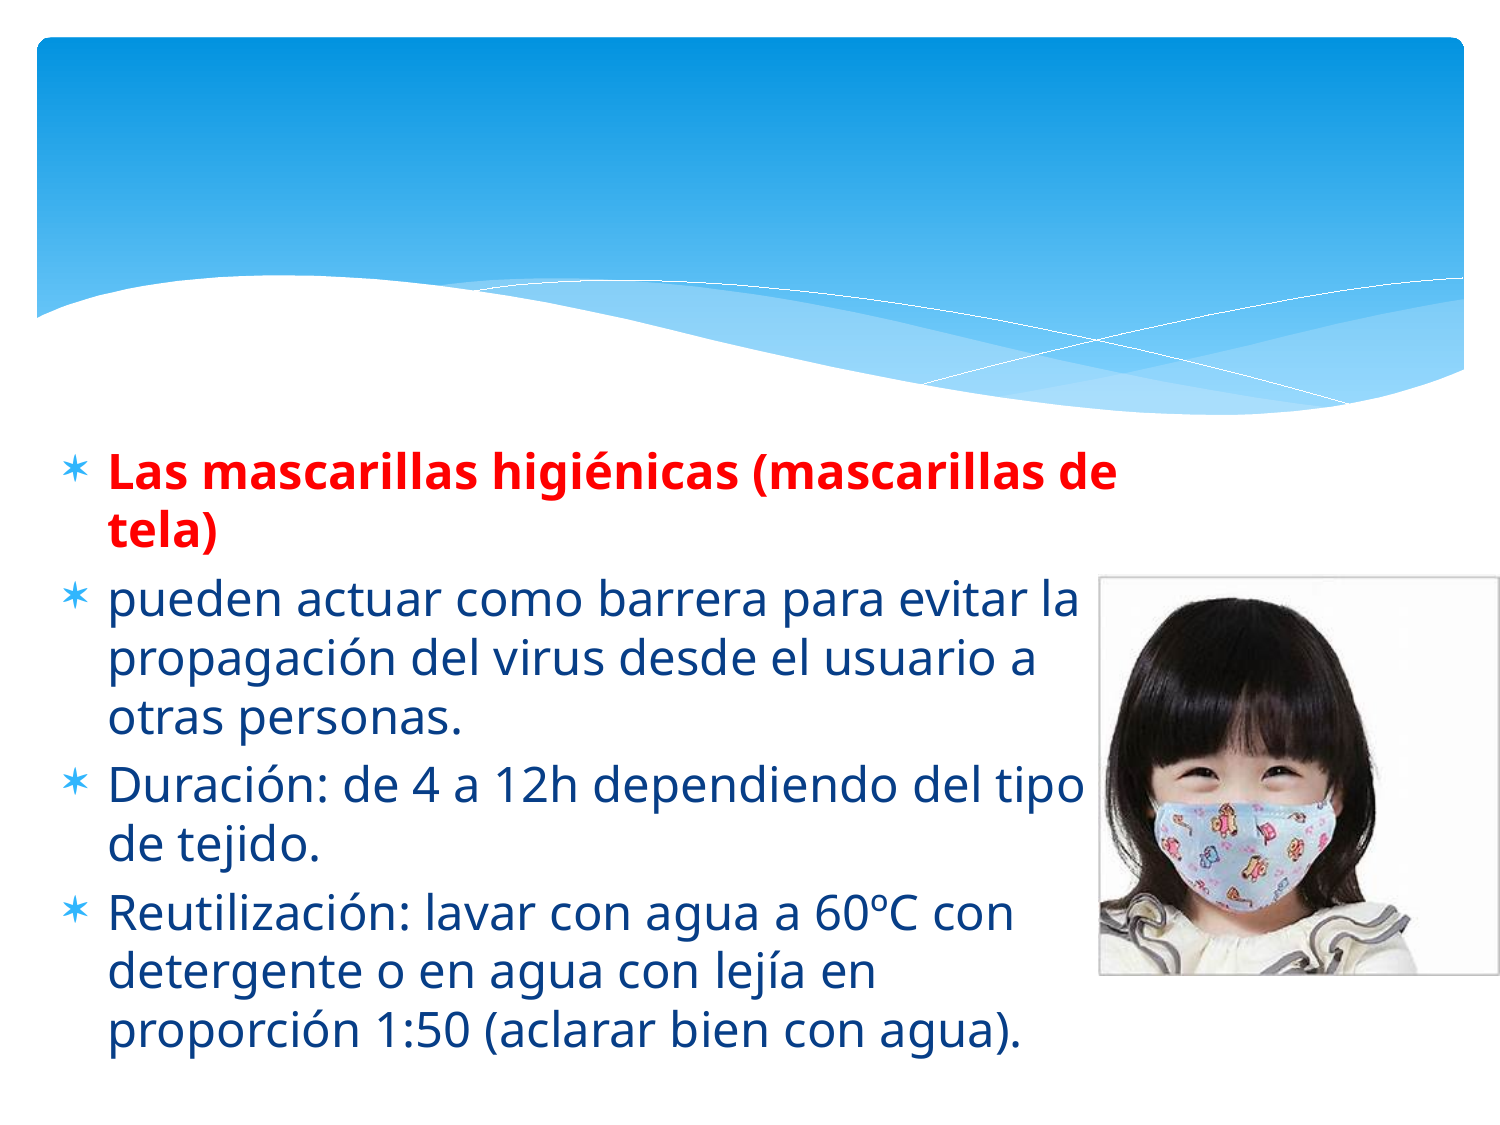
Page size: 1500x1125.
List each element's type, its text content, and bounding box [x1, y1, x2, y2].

list Las mascarillas higiénicas (mascarillas de tela) pueden actuar como barrera para evitar la propagación del virus desde el usuario a otras personas. Duración: de 4 a 12h dependiendo del tipo de tejido. Reutilización: lavar con agua a 60ºC con detergente o en agua con lejía en proporción 1:50 (aclarar bien con agua). [48, 432, 1144, 1071]
picture [1098, 574, 1500, 976]
